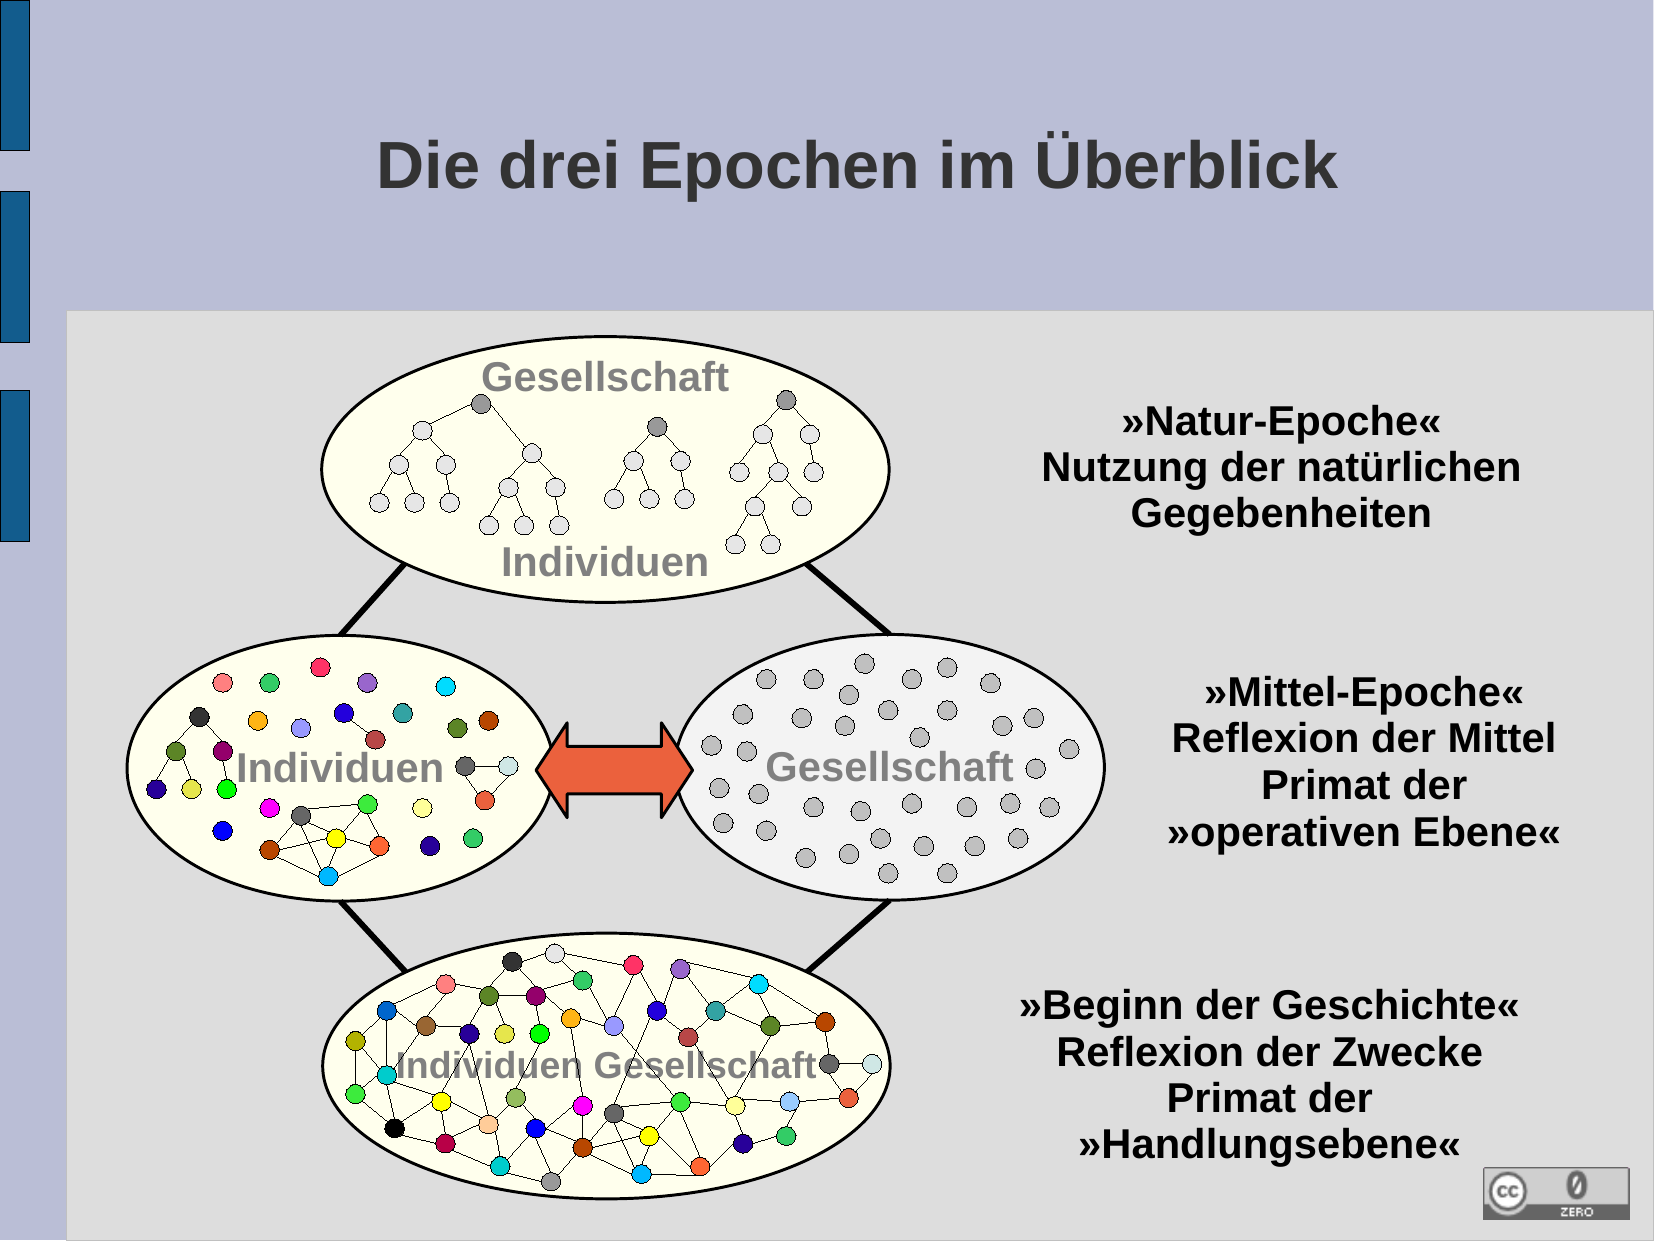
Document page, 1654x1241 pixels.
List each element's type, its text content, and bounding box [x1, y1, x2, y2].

text_box [212, 821, 233, 841]
text_box [639, 489, 660, 509]
text_box [248, 711, 268, 731]
text_box [436, 455, 456, 475]
text_box [732, 704, 753, 725]
text_box [678, 1027, 699, 1047]
text_box [709, 778, 730, 798]
text_box [529, 1024, 550, 1044]
text_box [549, 515, 570, 535]
text_box [937, 863, 958, 883]
text_box [404, 493, 425, 513]
text_box [964, 836, 985, 856]
picture [1483, 1167, 1630, 1220]
text_box [365, 730, 386, 750]
text_box [791, 708, 812, 728]
text_box [212, 673, 233, 693]
text_box [878, 863, 899, 884]
text_box [561, 1008, 581, 1028]
text_box [525, 1118, 546, 1138]
text_box [992, 716, 1013, 736]
text_box [862, 1054, 882, 1074]
text_box [745, 496, 765, 516]
text_box [639, 1126, 660, 1146]
text_box [455, 756, 476, 776]
text_box [490, 1156, 511, 1176]
text_box [431, 1092, 452, 1112]
text_box [310, 657, 331, 677]
text_box [479, 986, 499, 1006]
text_box [1000, 793, 1021, 814]
text_box [334, 703, 354, 723]
text_box [541, 1172, 561, 1191]
text_box [795, 848, 816, 868]
text_box [604, 1103, 624, 1123]
text_box [753, 424, 773, 444]
text_box [291, 718, 311, 738]
text_box [902, 793, 922, 814]
text_box Individuen [127, 635, 551, 902]
text_box [420, 836, 440, 856]
text_box [760, 534, 781, 554]
text_box [670, 1092, 691, 1112]
text_box [670, 959, 691, 979]
text_box [604, 1016, 624, 1036]
text_box [838, 1088, 859, 1108]
text_box [447, 718, 468, 738]
text_box [1059, 739, 1080, 759]
text_box [213, 741, 233, 761]
text_box [647, 1001, 667, 1021]
text_box [536, 722, 693, 818]
text_box [505, 1088, 526, 1108]
text_box [854, 653, 875, 674]
text_box [690, 1157, 710, 1176]
text_box [435, 1133, 456, 1153]
text_box [1039, 797, 1060, 818]
text_box [756, 820, 777, 841]
text_box [748, 974, 769, 994]
text_box [479, 516, 499, 535]
text_box [1025, 758, 1046, 779]
text_box [498, 756, 519, 776]
text_box Gesellschaft Individuen [321, 336, 890, 603]
text_box [377, 1001, 397, 1021]
text_box [803, 462, 824, 482]
text_box [631, 1164, 652, 1184]
text_box [502, 952, 523, 972]
text_box [357, 673, 378, 693]
text_box [800, 424, 820, 444]
text_box [166, 741, 186, 761]
text_box [573, 1096, 593, 1116]
text_box [780, 1091, 800, 1112]
text_box [701, 735, 722, 756]
text_box [357, 794, 378, 814]
text_box [471, 394, 491, 414]
text_box [392, 703, 413, 723]
text_box [902, 669, 922, 689]
text_box [377, 1065, 397, 1085]
text_box [1023, 708, 1044, 728]
text_box [604, 489, 624, 509]
title Die drei Epochen im Überblick [121, 61, 1595, 269]
text_box [478, 711, 499, 731]
text_box [850, 801, 871, 821]
text_box »Natur-Epoche« Nutzung der natürlichen Gegebenheiten [986, 389, 1577, 545]
text_box [326, 828, 346, 848]
text_box [937, 657, 958, 678]
text_box [725, 535, 746, 554]
text_box [412, 421, 433, 441]
text_box [435, 974, 456, 994]
text_box Individuen Gesellschaft [322, 933, 891, 1199]
text_box [573, 970, 593, 991]
text_box [435, 676, 456, 697]
text_box [737, 741, 757, 762]
text_box [870, 828, 891, 849]
text_box [181, 779, 202, 799]
text_box [545, 943, 565, 964]
text_box [792, 496, 812, 516]
text_box [748, 784, 769, 804]
text_box [345, 1084, 366, 1104]
text_box [498, 478, 519, 498]
text_box [803, 669, 824, 689]
text_box [189, 707, 210, 727]
text_box »Mittel-Epoche« Reflexion der Mittel Primat der »operativen Ebene« [1098, 661, 1630, 863]
text_box [937, 700, 958, 721]
text_box [459, 1024, 480, 1044]
text_box [713, 813, 734, 833]
text_box [623, 451, 644, 471]
text_box [725, 1096, 746, 1116]
text_box [776, 390, 797, 410]
text_box [674, 489, 695, 509]
text_box [146, 779, 167, 799]
text_box [913, 836, 934, 856]
text_box [670, 451, 691, 471]
text_box [369, 493, 390, 513]
text_box [878, 700, 899, 720]
text_box [835, 715, 855, 736]
text_box [776, 1126, 797, 1146]
text_box [839, 685, 859, 705]
text_box [412, 798, 433, 818]
text_box [729, 462, 750, 482]
text_box [980, 673, 1001, 693]
text_box [839, 844, 859, 864]
text_box [803, 797, 824, 817]
text_box [384, 1118, 405, 1138]
text_box [369, 836, 390, 856]
text_box [647, 417, 668, 437]
text_box [526, 986, 546, 1006]
text_box [478, 1115, 499, 1134]
text_box [756, 669, 777, 689]
text_box [623, 955, 644, 975]
text_box [909, 727, 930, 748]
text_box [705, 1001, 726, 1021]
text_box [216, 779, 237, 799]
text_box [522, 443, 542, 463]
text_box [572, 1138, 593, 1158]
text_box [819, 1054, 840, 1074]
text_box [463, 828, 483, 848]
text_box [545, 478, 566, 497]
text_box [439, 493, 460, 513]
text_box [389, 455, 409, 475]
text_box [259, 798, 280, 818]
text_box [957, 797, 977, 817]
text_box [345, 1031, 366, 1051]
text_box [768, 462, 789, 482]
text_box [494, 1024, 515, 1044]
text_box [1008, 828, 1029, 849]
text_box Gesellschaft [677, 634, 1098, 901]
text_box [733, 1134, 753, 1154]
text_box [259, 673, 280, 693]
text_box »Beginn der Geschichte« Reflexion der Zwecke Primat der »Handlungsebene« [944, 974, 1595, 1176]
text_box [815, 1012, 836, 1032]
text_box [760, 1016, 781, 1036]
text_box [514, 515, 534, 535]
text_box [475, 790, 495, 810]
text_box [416, 1016, 436, 1036]
text_box [318, 866, 339, 886]
text_box [291, 806, 311, 826]
text_box [259, 840, 280, 860]
